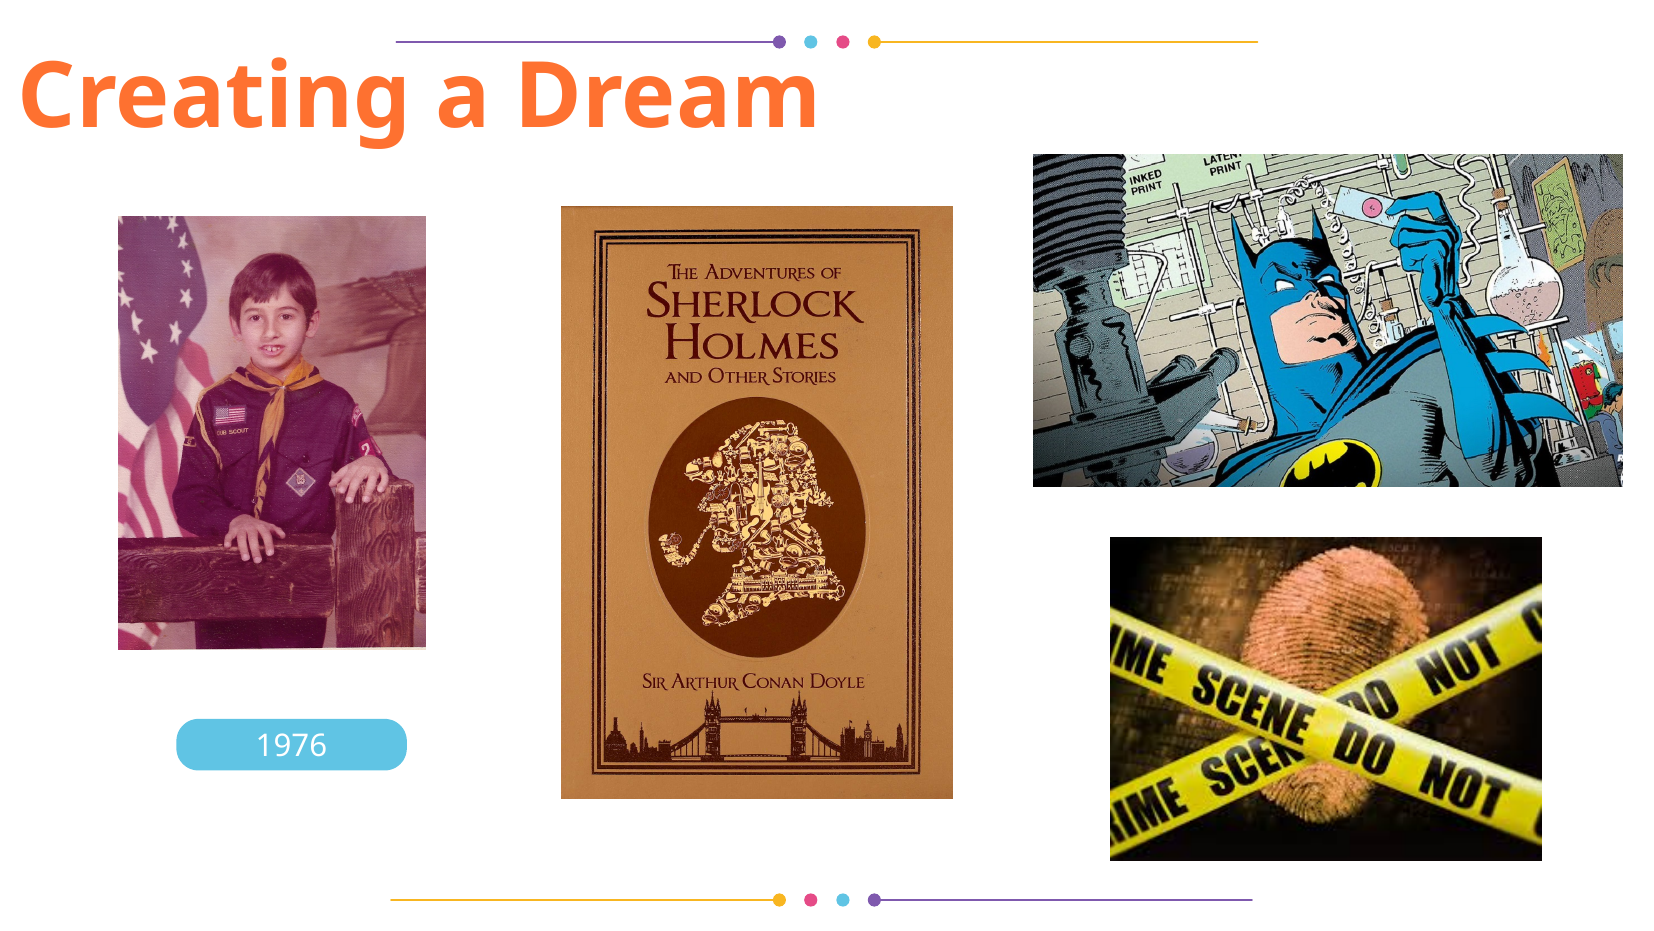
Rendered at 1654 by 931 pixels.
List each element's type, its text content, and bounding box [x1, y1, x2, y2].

picture [118, 216, 426, 650]
text_box 1976 [176, 718, 407, 771]
title CANDY [129, 187, 686, 378]
title Creating a Dream [17, 7, 1022, 178]
picture [1110, 537, 1542, 861]
picture [561, 206, 953, 799]
picture [1033, 154, 1623, 487]
